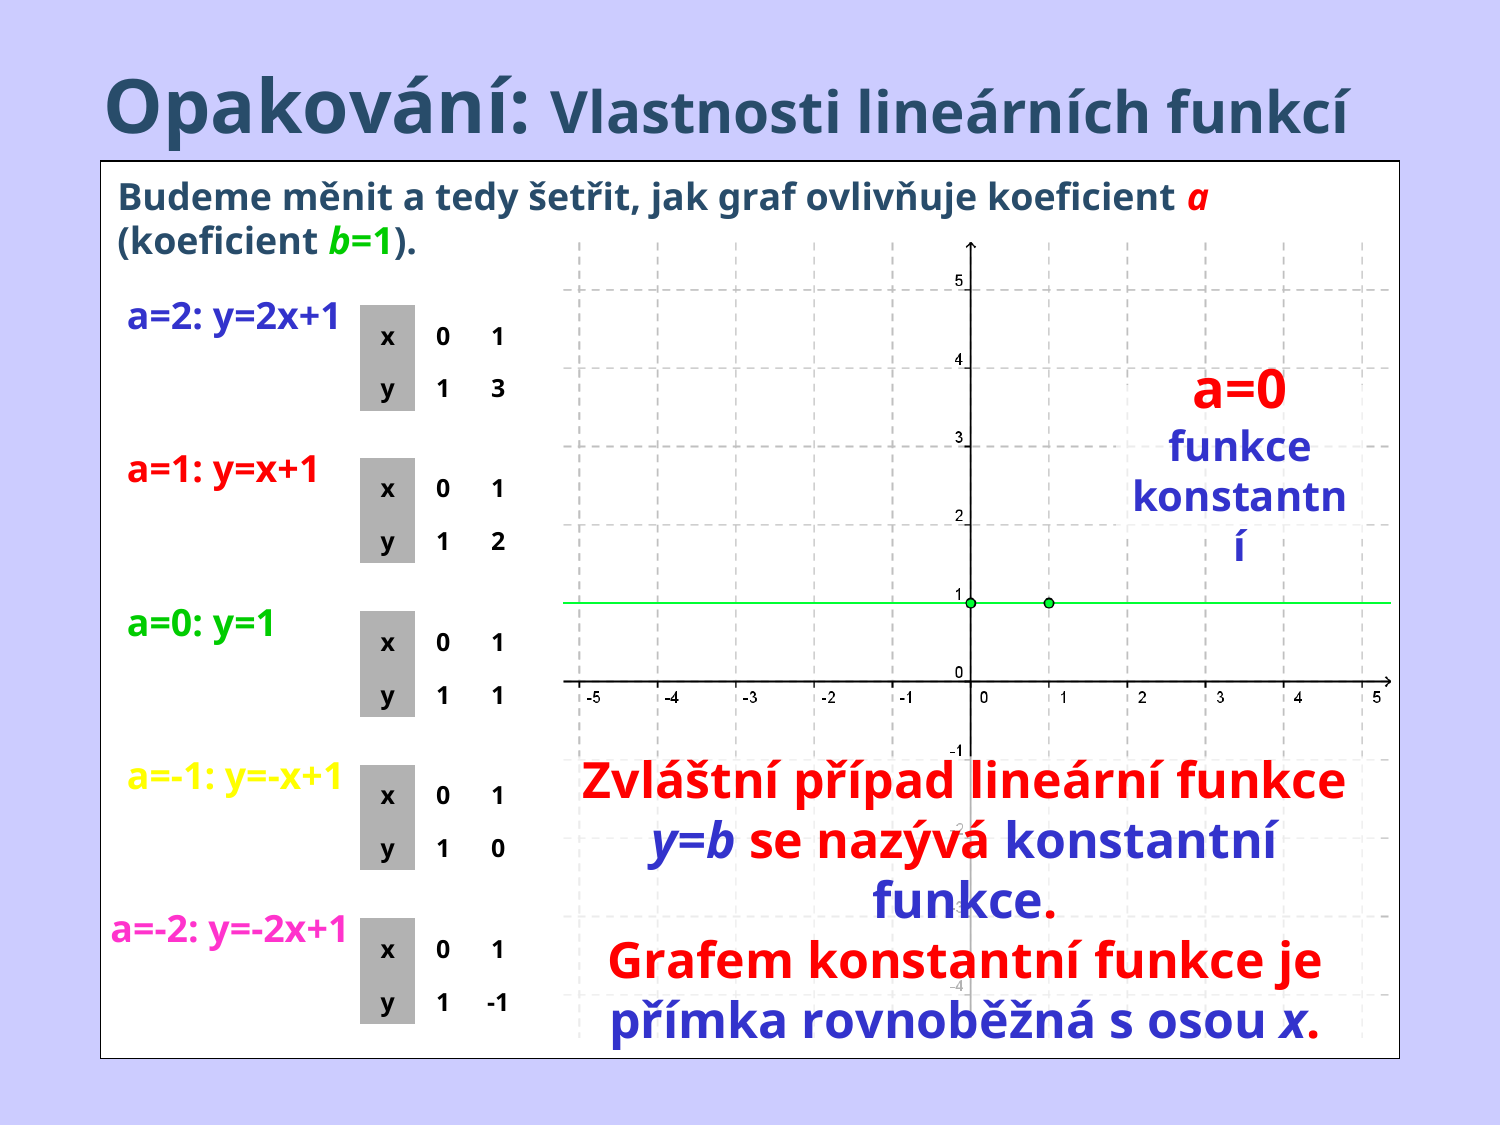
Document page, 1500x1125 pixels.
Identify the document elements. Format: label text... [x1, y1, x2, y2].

table_cell 2 [471, 511, 526, 563]
title Opakování: Vlastnosti lineárních funkcí [88, 39, 1414, 190]
table_cell 1 [415, 971, 471, 1024]
table_header 1 [471, 458, 526, 511]
table_header 1 [471, 305, 526, 358]
table_cell y [360, 511, 415, 563]
text_box [100, 190, 1400, 1059]
table_cell 1 [415, 358, 471, 411]
table_header 1 [471, 765, 526, 818]
table_header 0 [415, 765, 471, 818]
text_box a=0: y=1 [112, 573, 384, 669]
table_header x [384, 765, 415, 818]
table_cell 1 [415, 511, 471, 563]
table_cell y [360, 664, 415, 717]
text_box a=2: y=2x+1 [112, 267, 384, 362]
text_box Zvláštní případ lineární funkce y=b se nazývá konstantní funkce. Grafem konstantní funkce je přímka rovnoběžná s osou x. [551, 756, 1379, 1040]
table_cell y [360, 971, 415, 1024]
table_cell 1 [415, 664, 471, 717]
table_header x [384, 305, 415, 358]
table_header 0 [415, 305, 471, 358]
table_cell y [360, 818, 415, 870]
table_cell 0 [471, 818, 526, 870]
table_cell 3 [471, 358, 526, 411]
table_header x [384, 458, 415, 511]
text_box a=1: y=x+1 [112, 420, 384, 515]
table_cell -1 [471, 971, 526, 1024]
table_header x [379, 918, 415, 971]
picture [563, 242, 1391, 1038]
text_box a=-2: y=-2x+1 [95, 880, 379, 976]
text_box Budeme měnit a tedy šetřit, jak graf ovlivňuje koeficient a (koeficient b=1). [102, 170, 1364, 265]
text_box a=-1: y=-x+1 [112, 727, 384, 822]
table_header 0 [415, 458, 471, 511]
text_box a=0 funkce konstantní [1116, 385, 1365, 539]
table_header 1 [471, 918, 526, 971]
table_header 0 [415, 918, 471, 971]
table_cell y [360, 358, 415, 411]
table_cell 1 [415, 818, 471, 870]
table_header 1 [471, 611, 526, 664]
table_header 0 [415, 611, 471, 664]
table_cell 1 [471, 664, 526, 717]
table_header x [384, 611, 415, 664]
